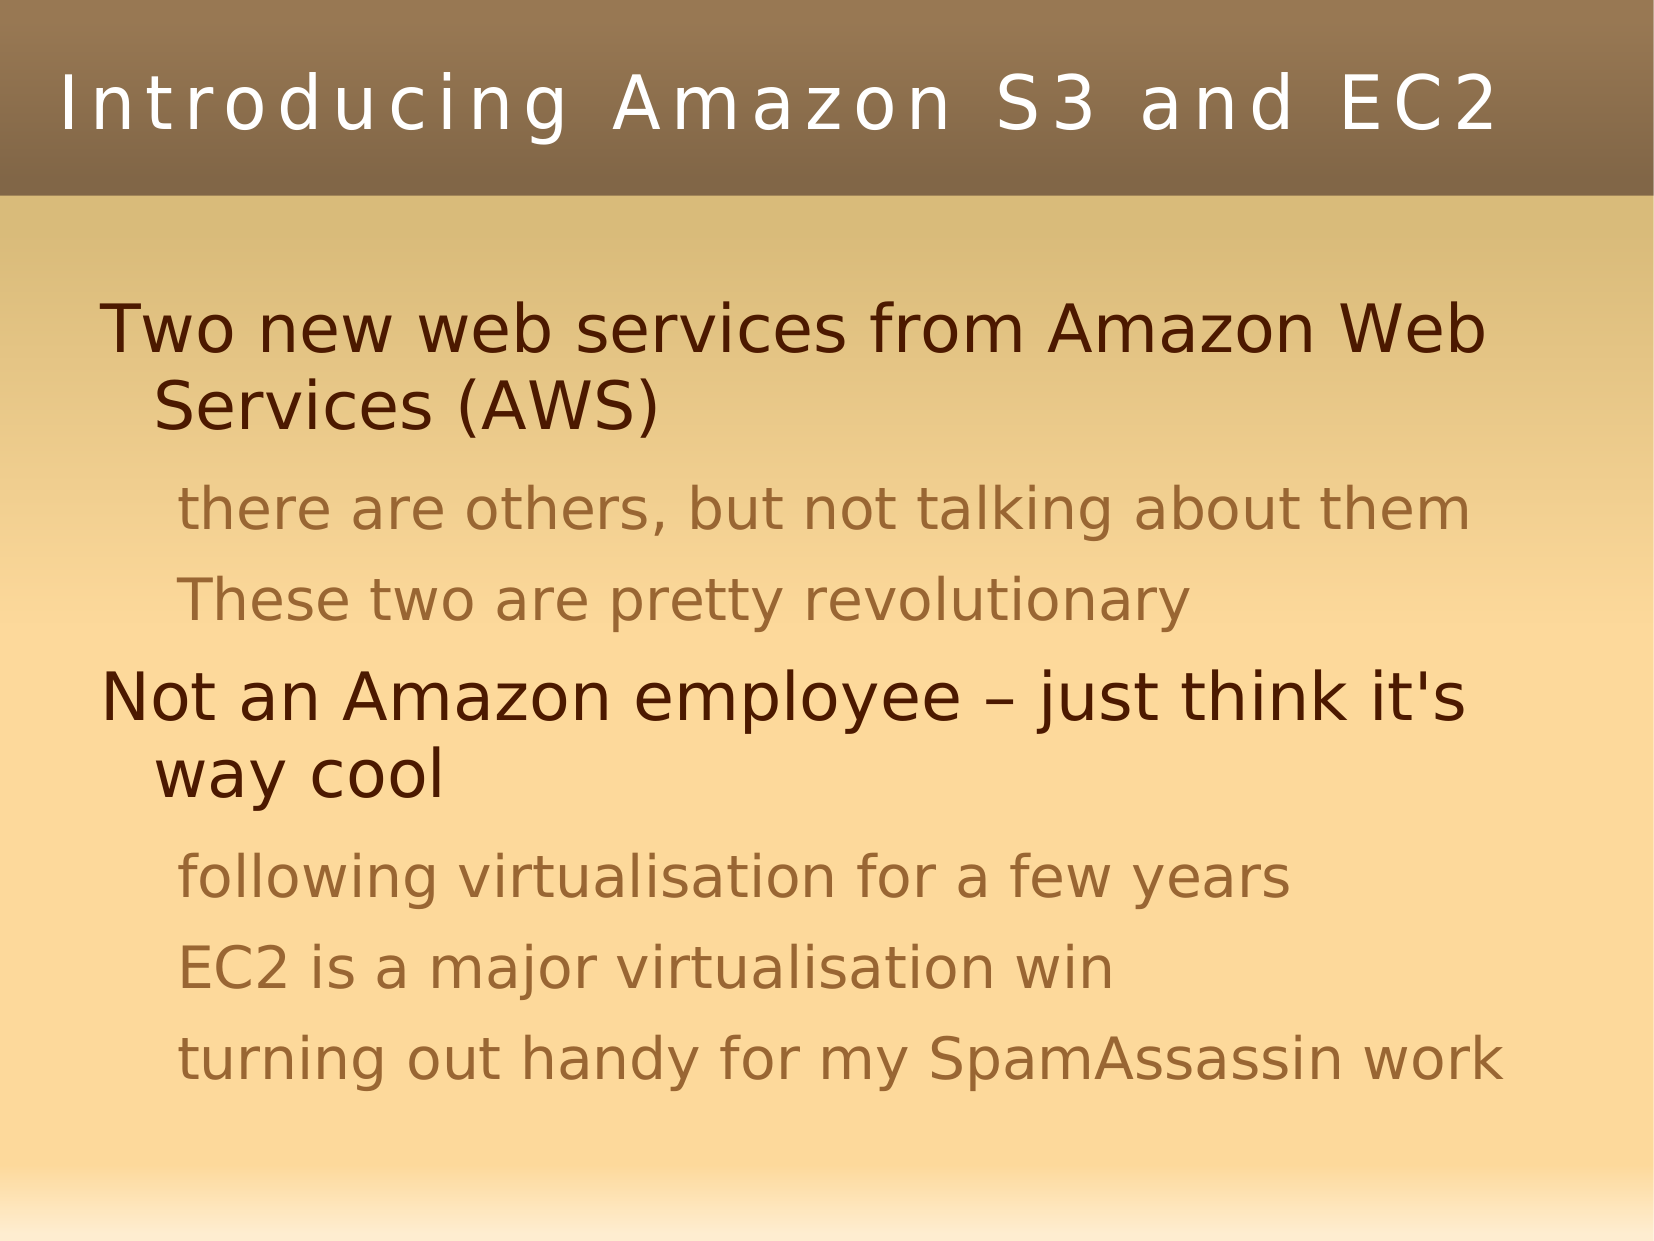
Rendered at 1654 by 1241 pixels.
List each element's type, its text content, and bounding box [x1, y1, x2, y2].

title Introducing Amazon S3 and EC2 [59, 29, 1595, 178]
list Two new web services from Amazon Web Services (AWS) there are others, but not talking about them These two are pretty revolutionary Not an Amazon employee – just think it's way cool following virtualisation for a few years EC2 is a major virtualisation win turning out handy for my SpamAssassin work [82, 290, 1571, 1109]
picture [0, 0, 1654, 1241]
